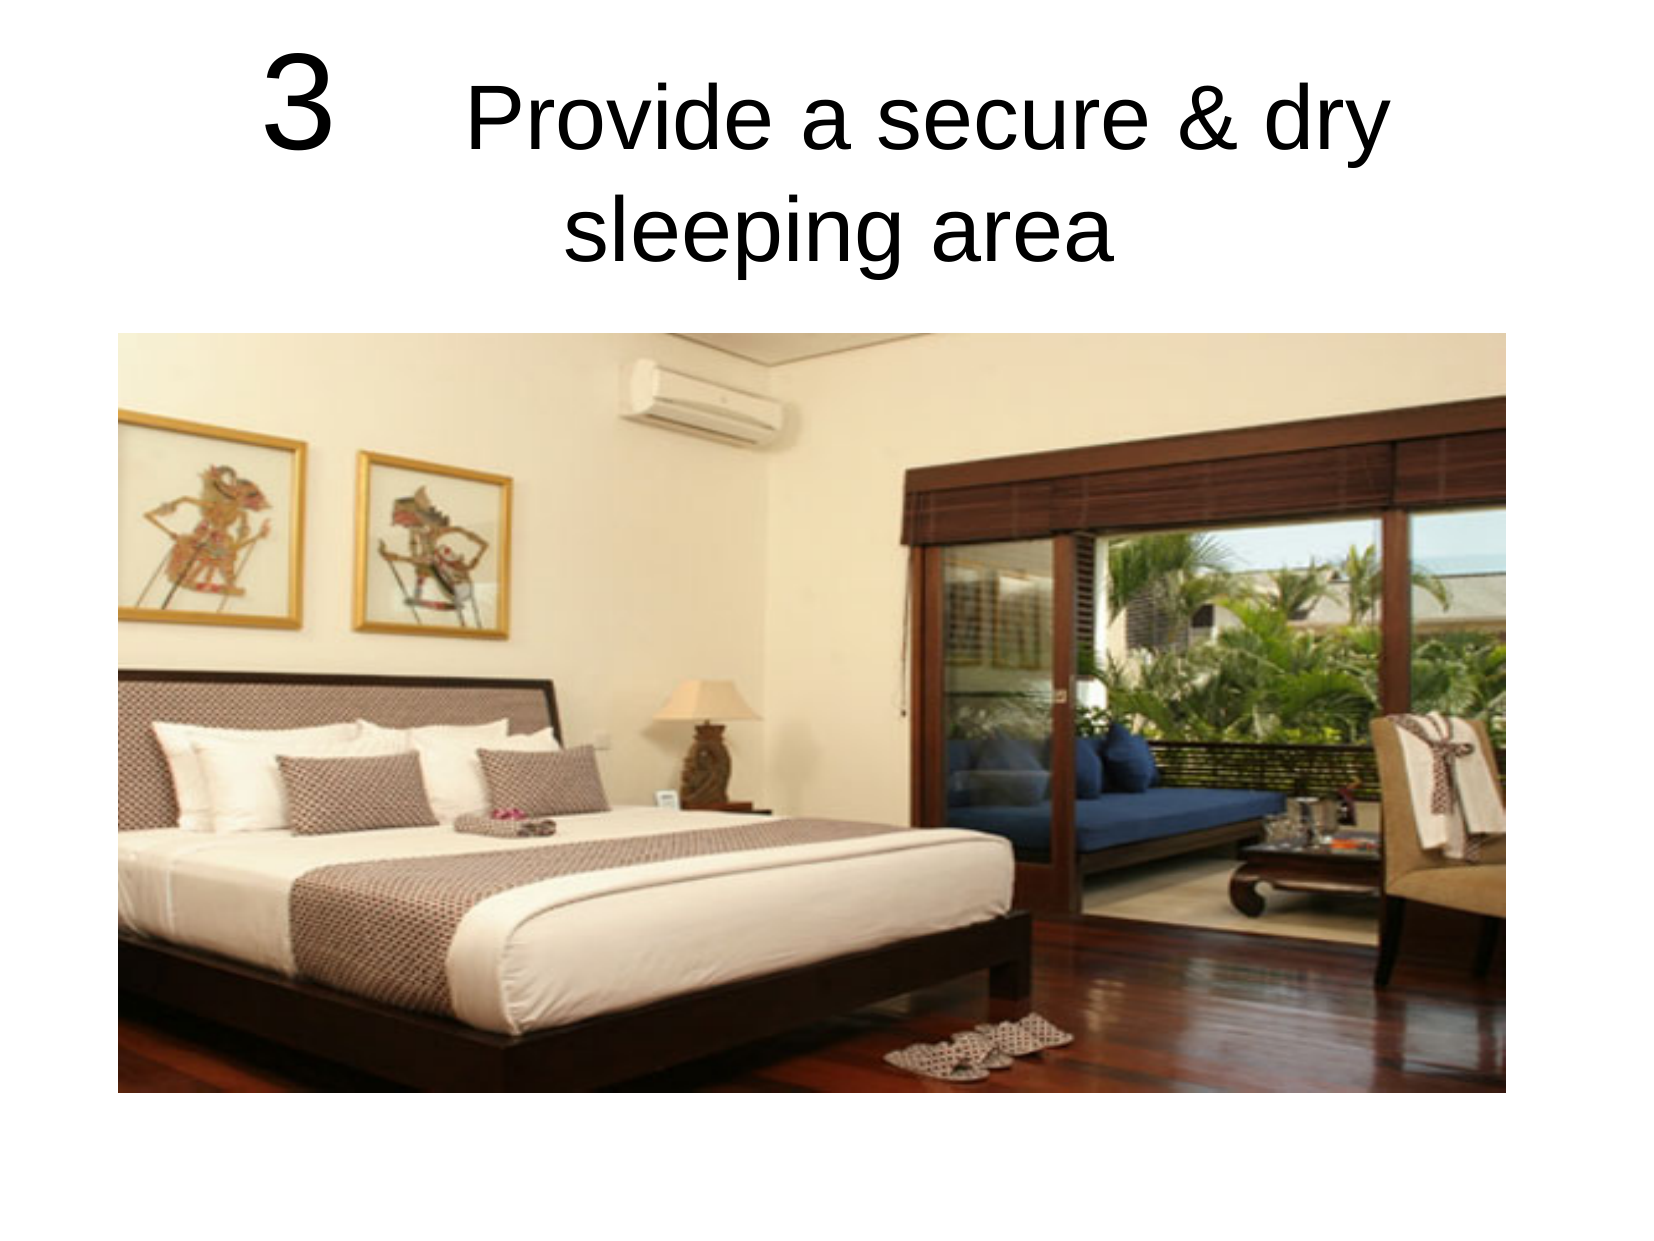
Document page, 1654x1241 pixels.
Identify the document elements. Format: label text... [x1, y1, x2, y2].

title 3 Provide a secure & dry sleeping area [82, 24, 1571, 282]
picture [118, 333, 1506, 1093]
